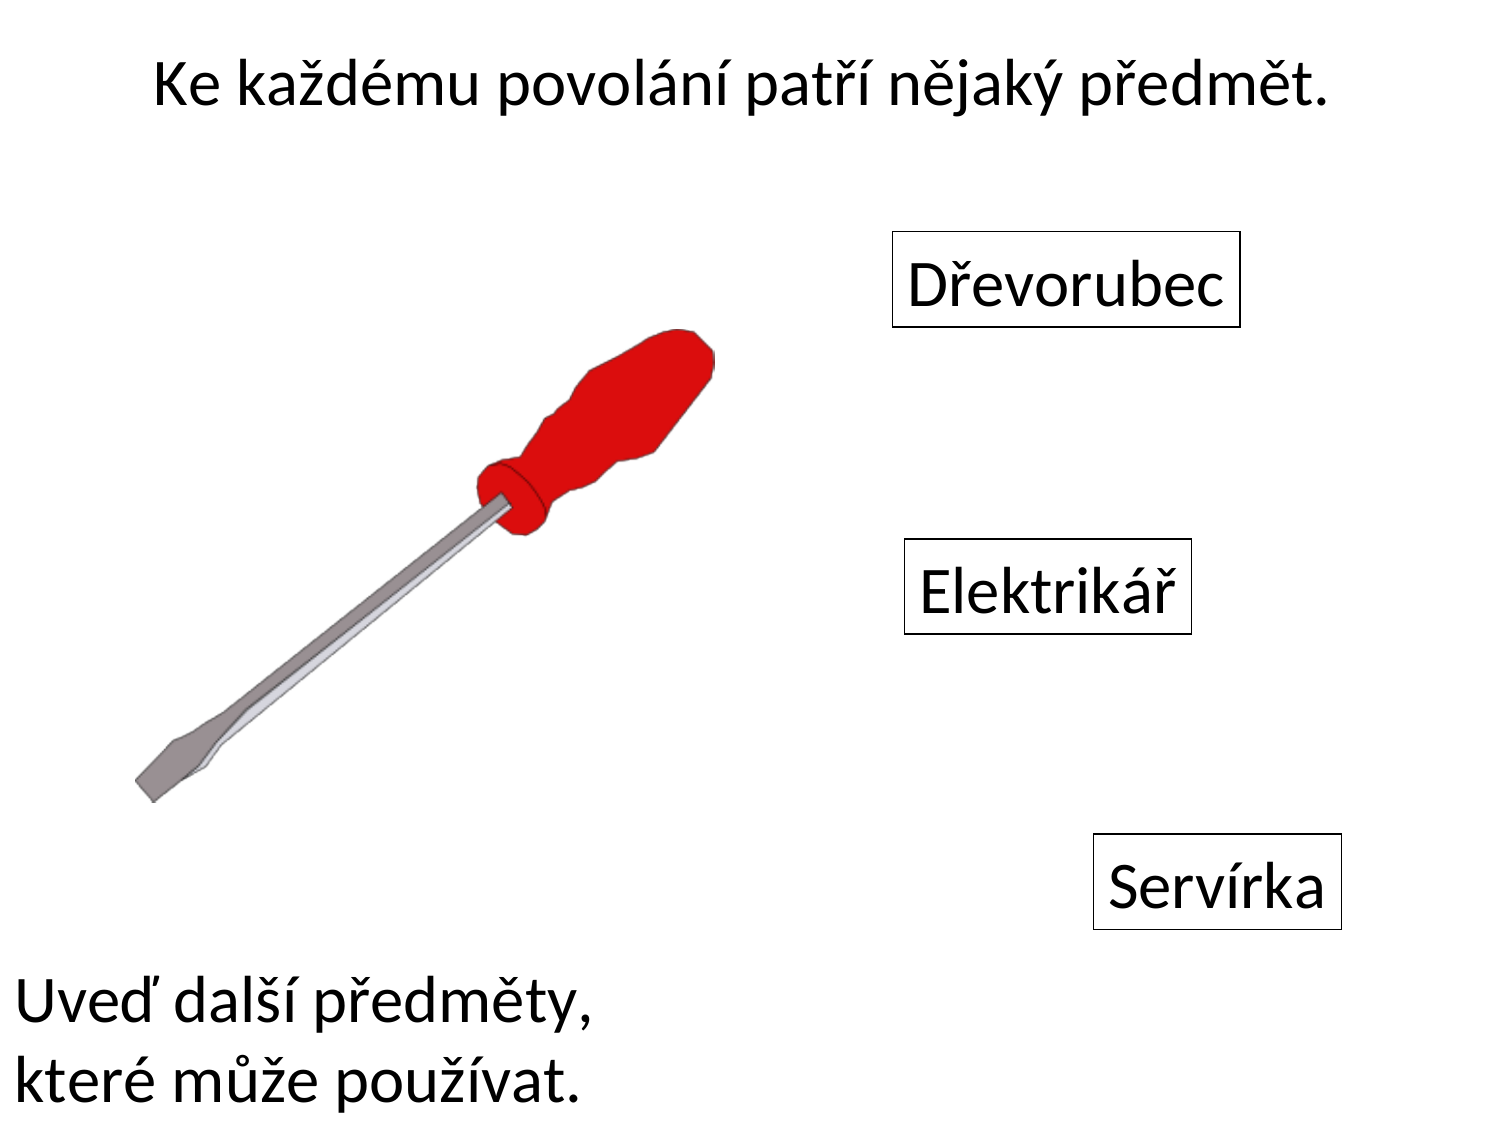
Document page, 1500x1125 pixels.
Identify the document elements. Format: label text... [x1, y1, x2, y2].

text_box Servírka [1093, 834, 1342, 930]
text_box Ke každému povolání patří nějaký předmět. [139, 30, 1347, 127]
text_box Uveď další předměty, které může používat. [0, 948, 610, 1124]
text_box Dřevorubec [892, 231, 1240, 328]
picture [135, 329, 715, 803]
text_box Elektrikář [904, 538, 1192, 635]
